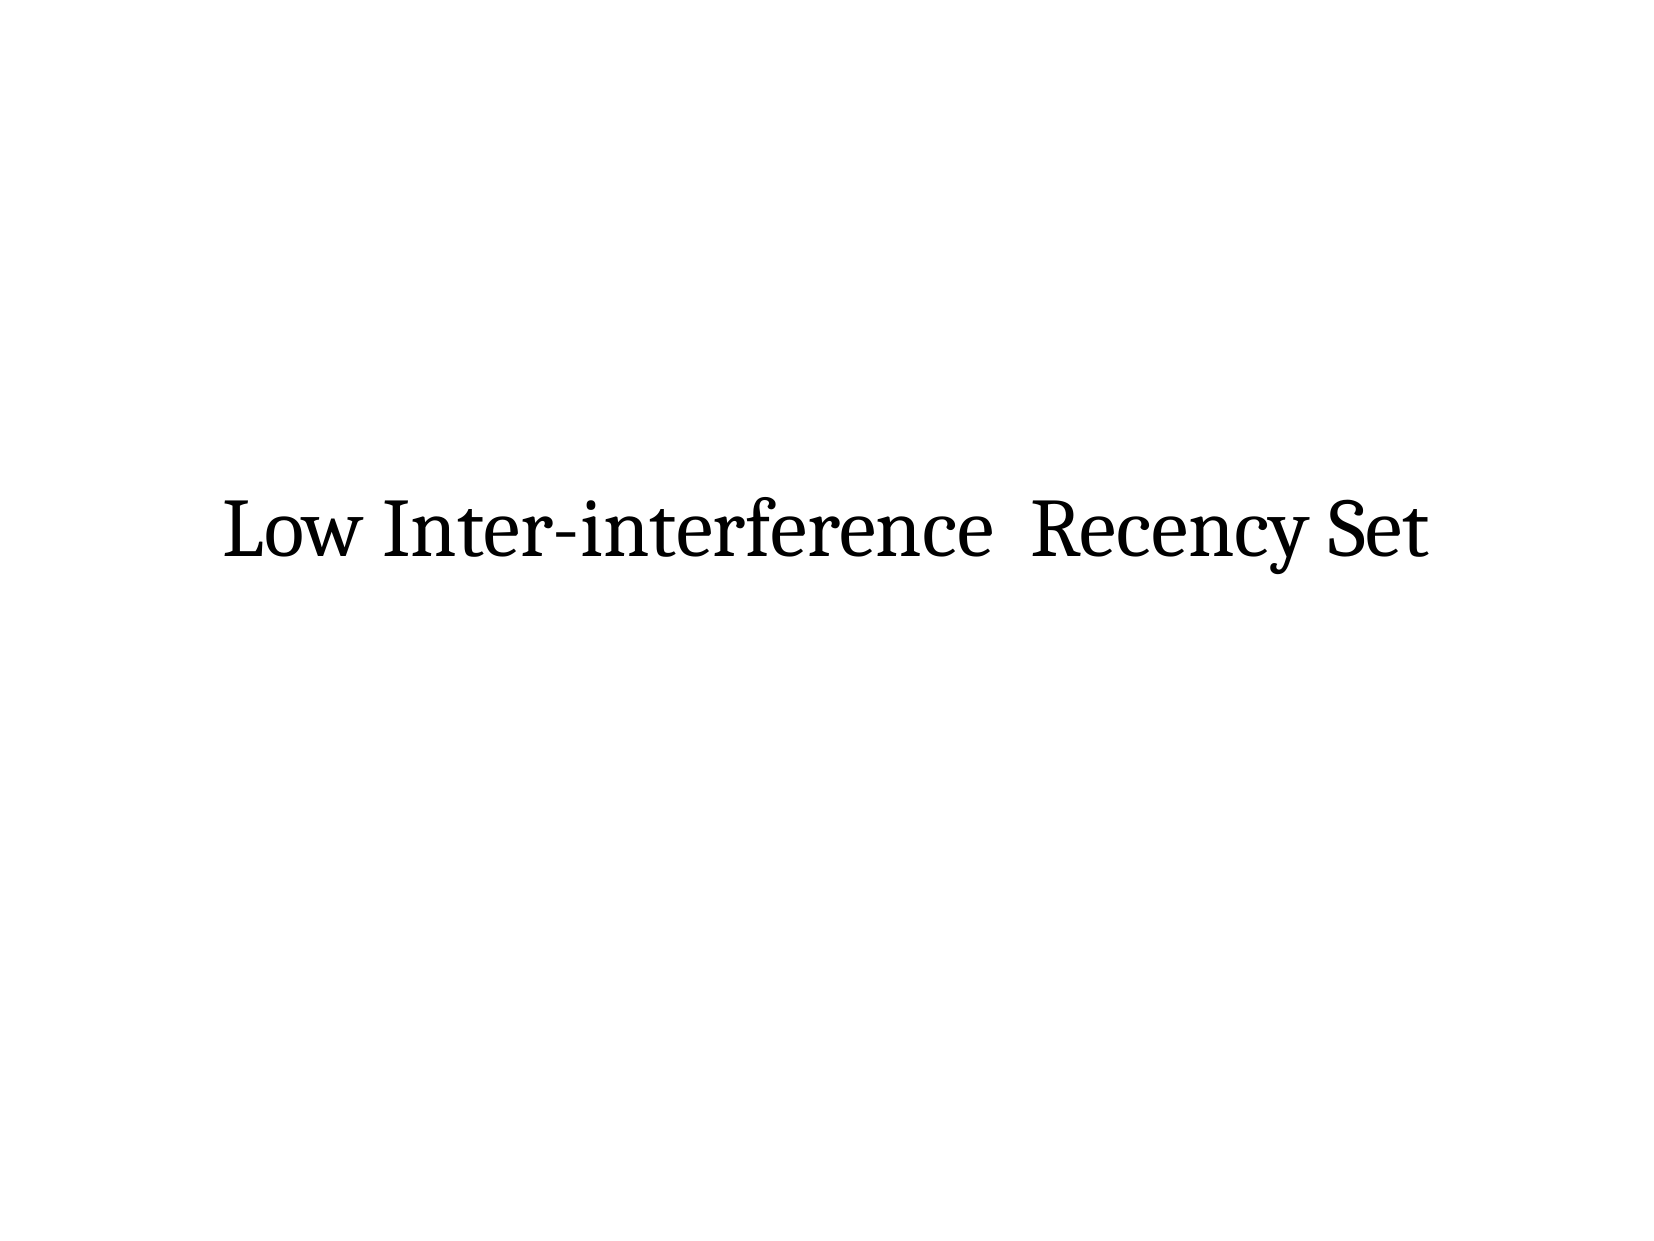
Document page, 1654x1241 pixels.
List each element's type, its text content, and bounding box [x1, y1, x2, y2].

subtitle Low Inter-interference Recency Set [82, 49, 1571, 1010]
